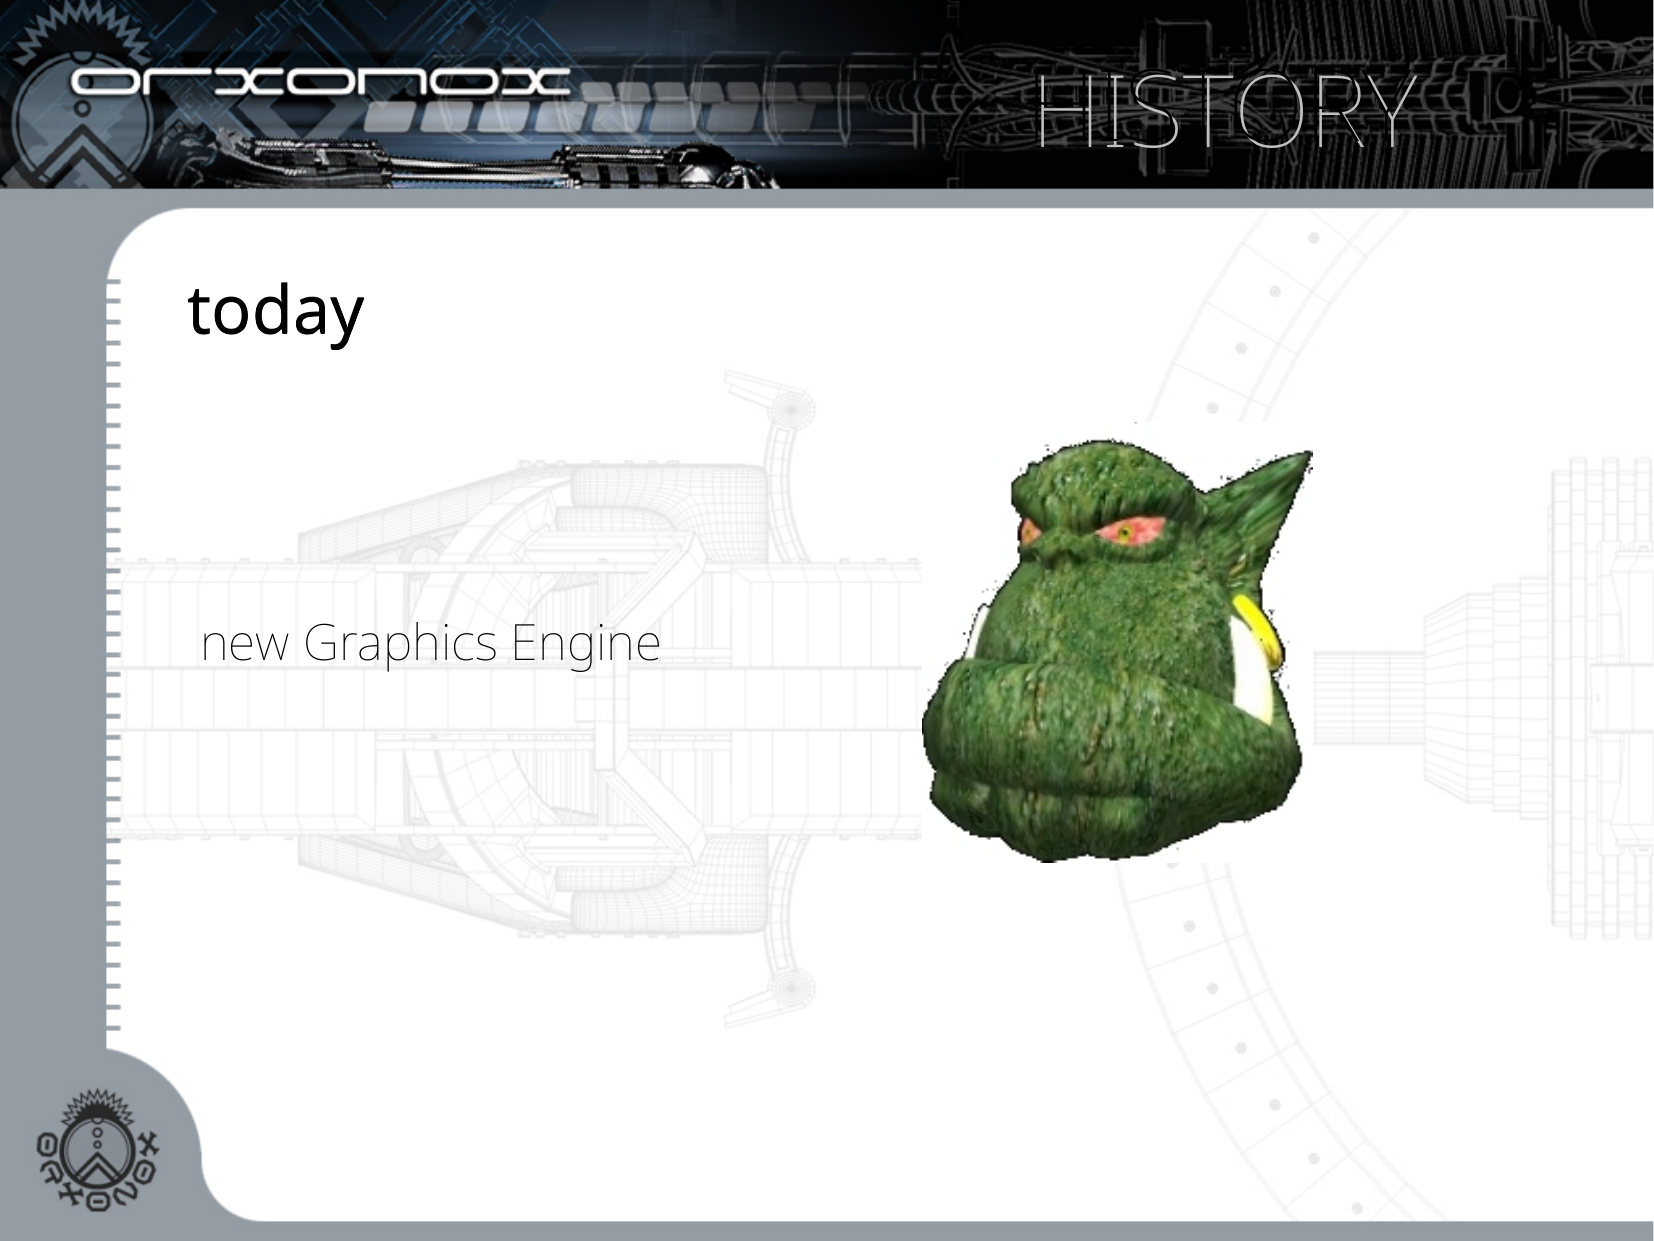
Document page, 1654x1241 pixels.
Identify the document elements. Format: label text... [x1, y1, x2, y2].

text_box today [187, 262, 510, 331]
picture [0, 0, 1654, 1241]
text_box HISTORY [975, 26, 1471, 159]
text_box new Graphics Engine [150, 600, 730, 674]
